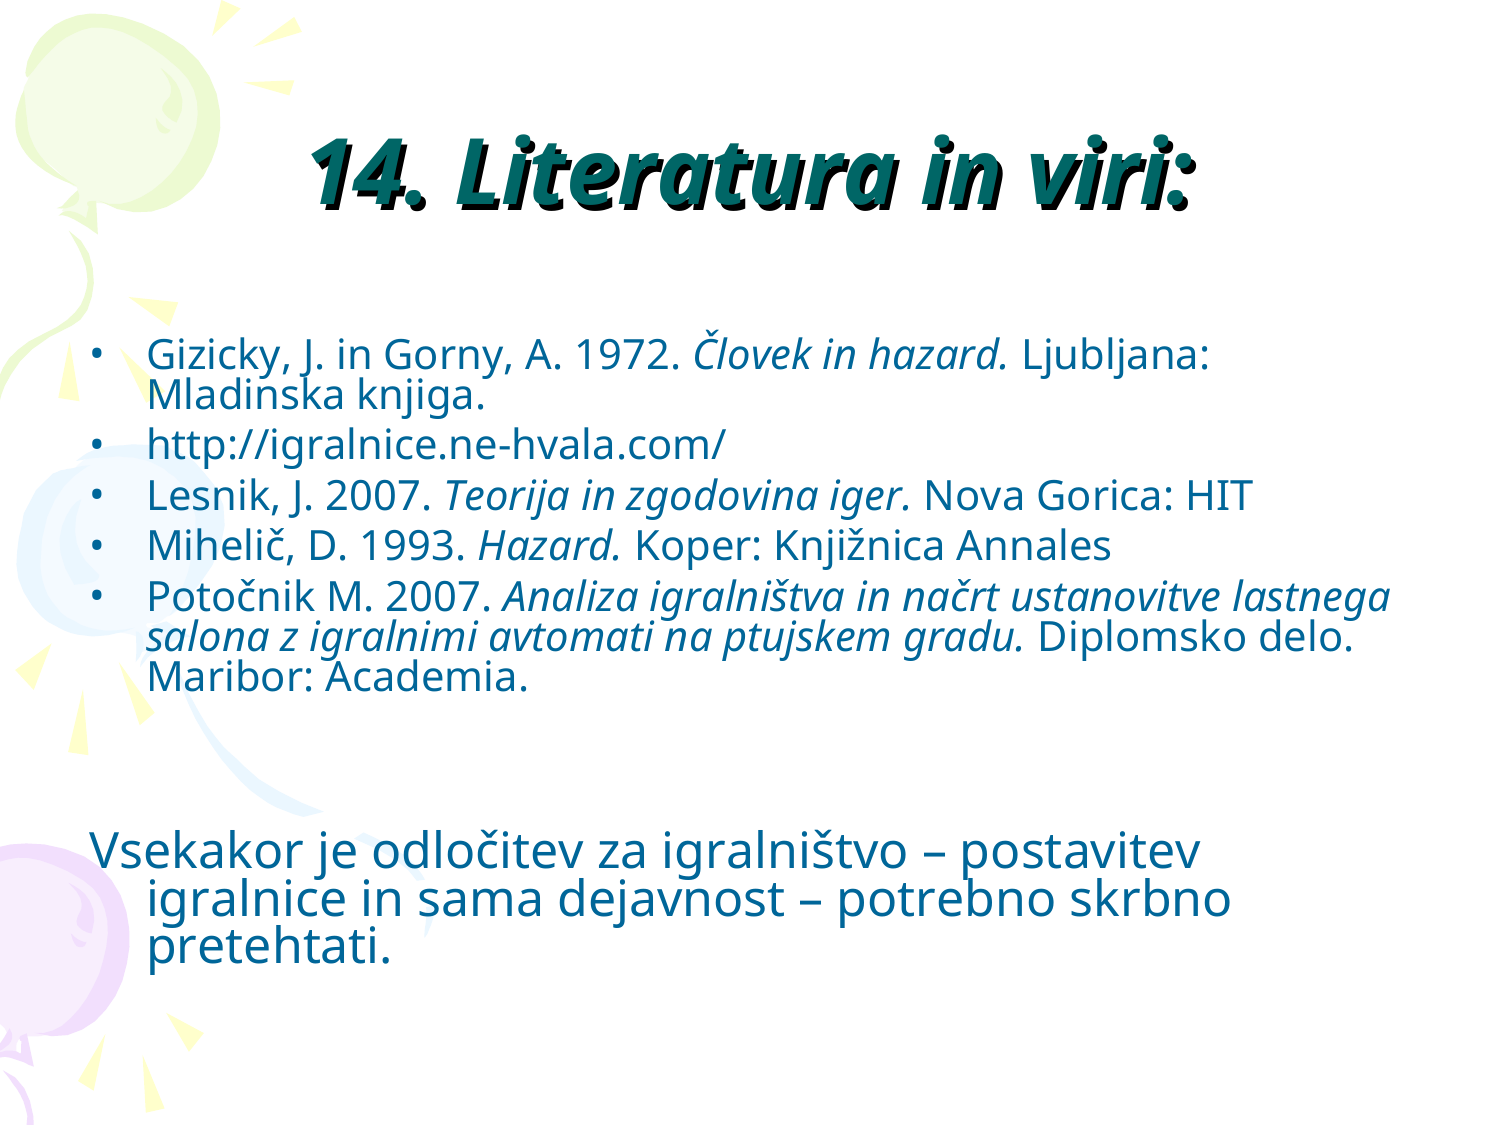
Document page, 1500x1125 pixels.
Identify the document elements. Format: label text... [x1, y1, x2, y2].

title 14. Literatura in viri: [72, 16, 1426, 233]
list Gizicky, J. in Gorny, A. 1972. Človek in hazard. Ljubljana: Mladinska knjiga. http://igralnice.ne-hvala.com/ Lesnik, J. 2007. Teorija in zgodovina iger. Nova Gorica: HIT Mihelič, D. 1993. Hazard. Koper: Knjižnica Annales Potočnik M. 2007. Analiza igralništva in načrt ustanovitve lastnega salona z igralnimi avtomati na ptujskem gradu. Diplomsko delo. Maribor: Academia. Vsekakor je odločitev za igralništvo – postavitev igralnice in sama dejavnost – potrebno skrbno pretehtati. [75, 262, 1426, 994]
